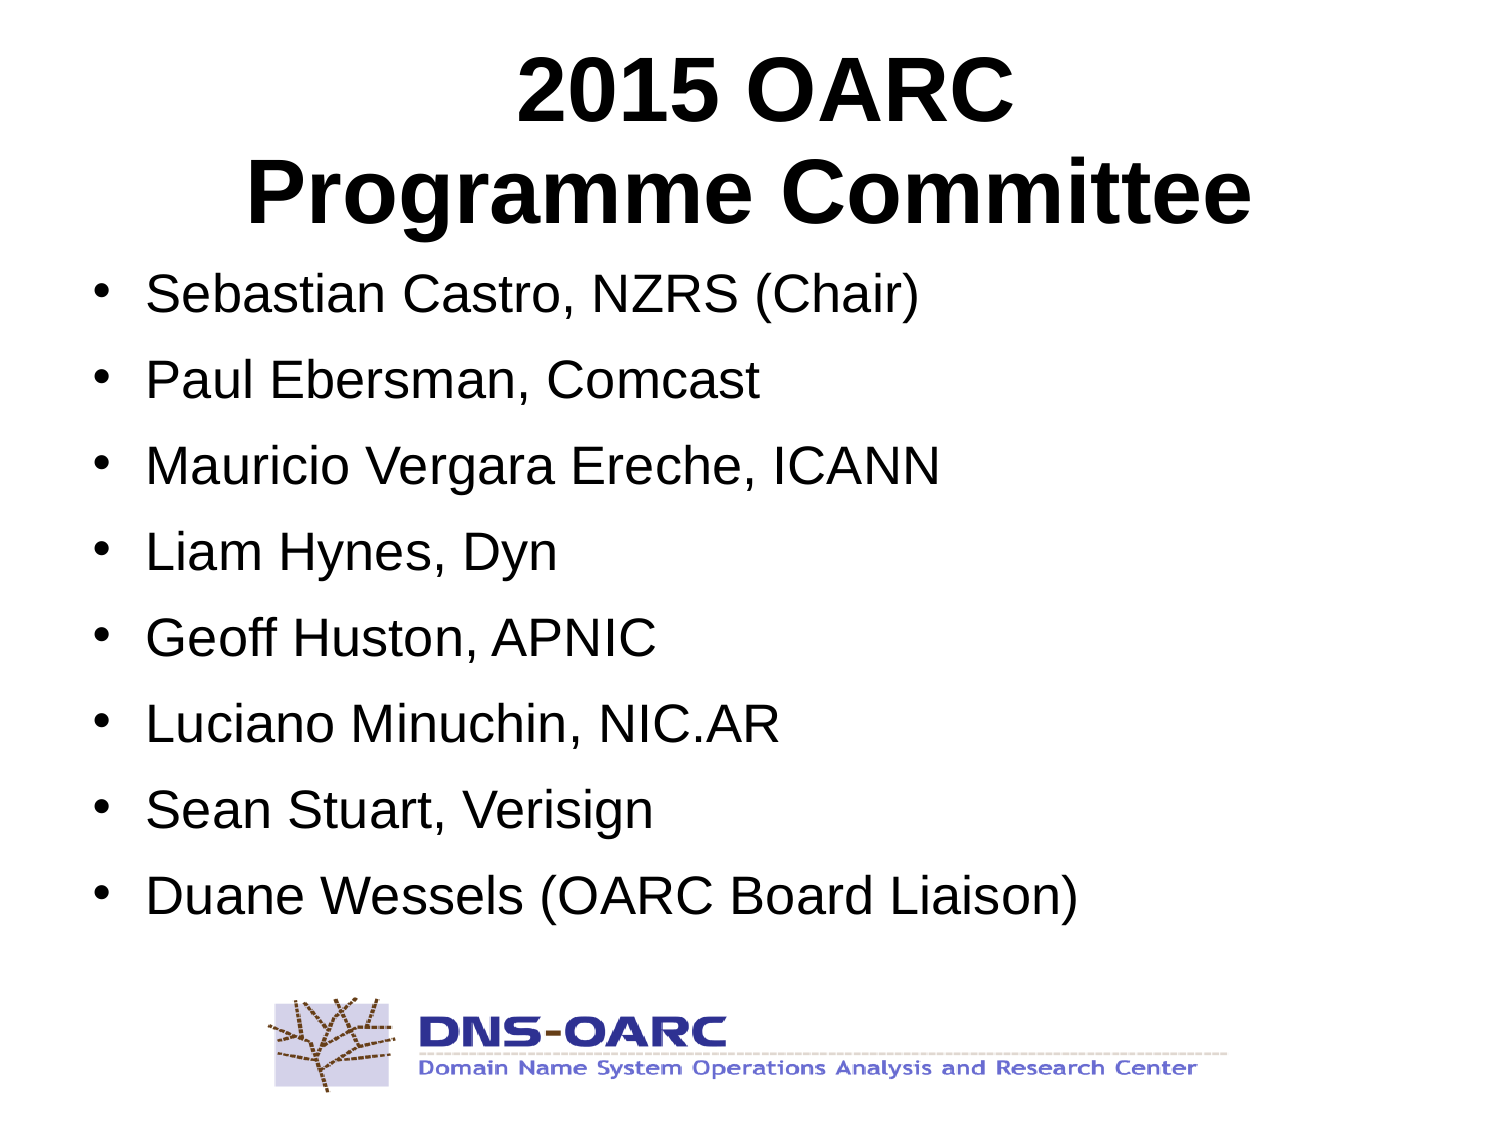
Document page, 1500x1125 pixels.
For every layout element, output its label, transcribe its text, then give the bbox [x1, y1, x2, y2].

list Sebastian Castro, NZRS (Chair) Paul Ebersman, Comcast Mauricio Vergara Ereche, ICANN Liam Hynes, Dyn Geoff Huston, APNIC Luciano Minuchin, NIC.AR Sean Stuart, Verisign Duane Wessels (OARC Board Liaison) [75, 263, 1426, 959]
title 2015 OARC Programme Committee [75, 33, 1426, 245]
picture [214, 991, 1259, 1099]
